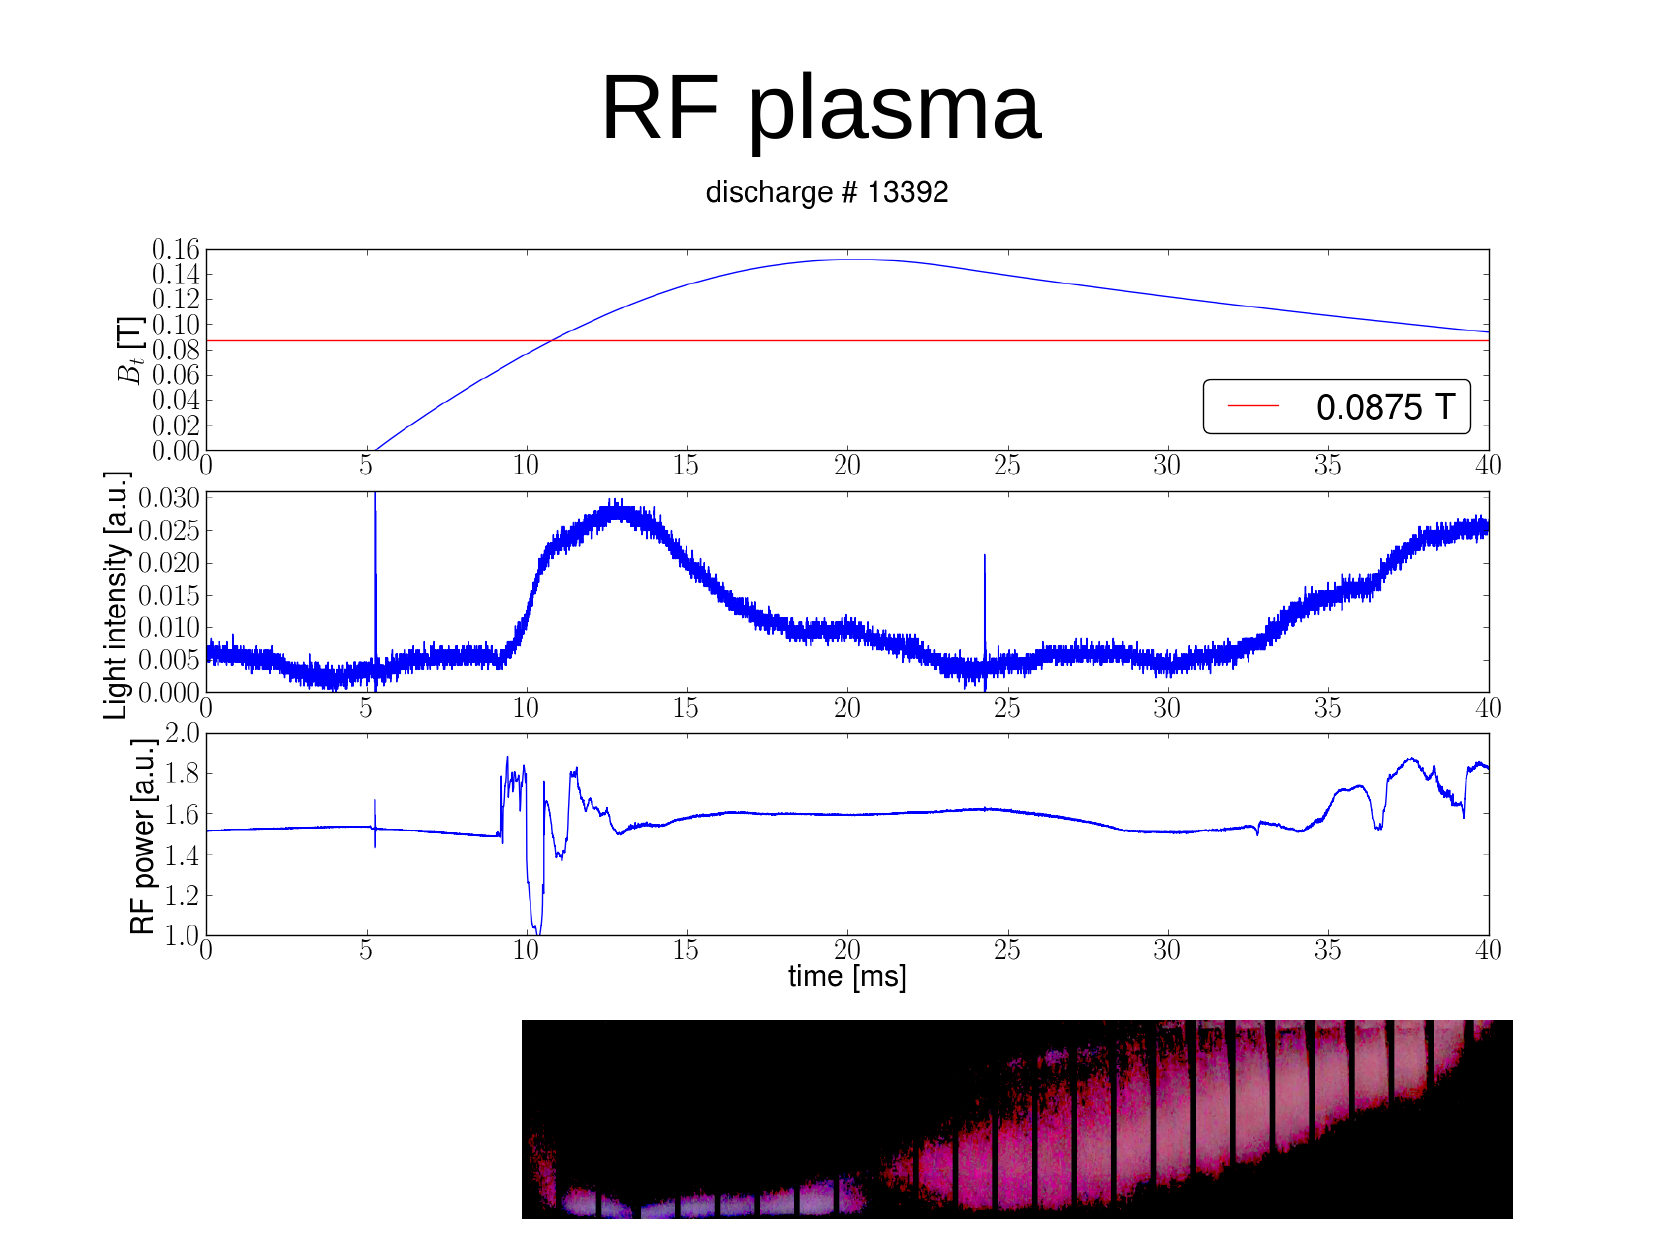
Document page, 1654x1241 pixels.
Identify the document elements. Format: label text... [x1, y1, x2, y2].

picture [0, 164, 1654, 1219]
title RF plasma [90, 2, 1579, 164]
